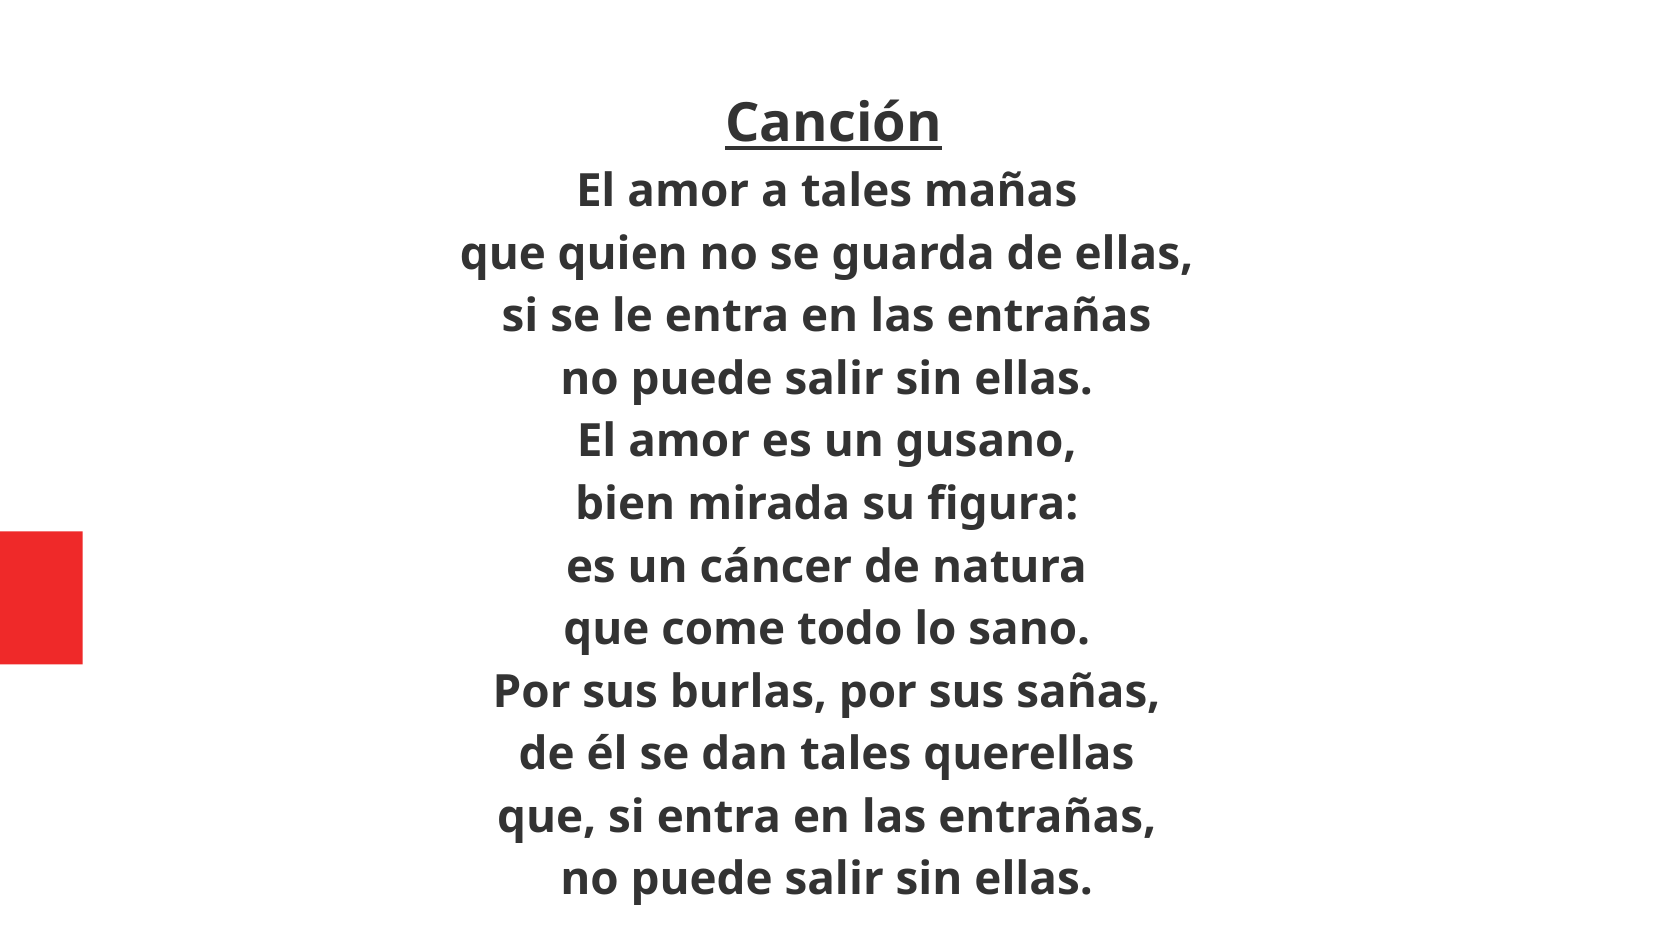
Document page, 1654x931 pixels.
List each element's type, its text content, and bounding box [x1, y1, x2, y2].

title Canción El amor a tales mañas que quien no se guarda de ellas, si se le entra en las entrañas no puede salir sin ellas. El amor es un gusano, bien mirada su figura: es un cáncer de natura que come todo lo sano. Por sus burlas, por sus sañas, de él se dan tales querellas que, si entra en las entrañas, no puede salir sin ellas. [82, 83, 1571, 909]
